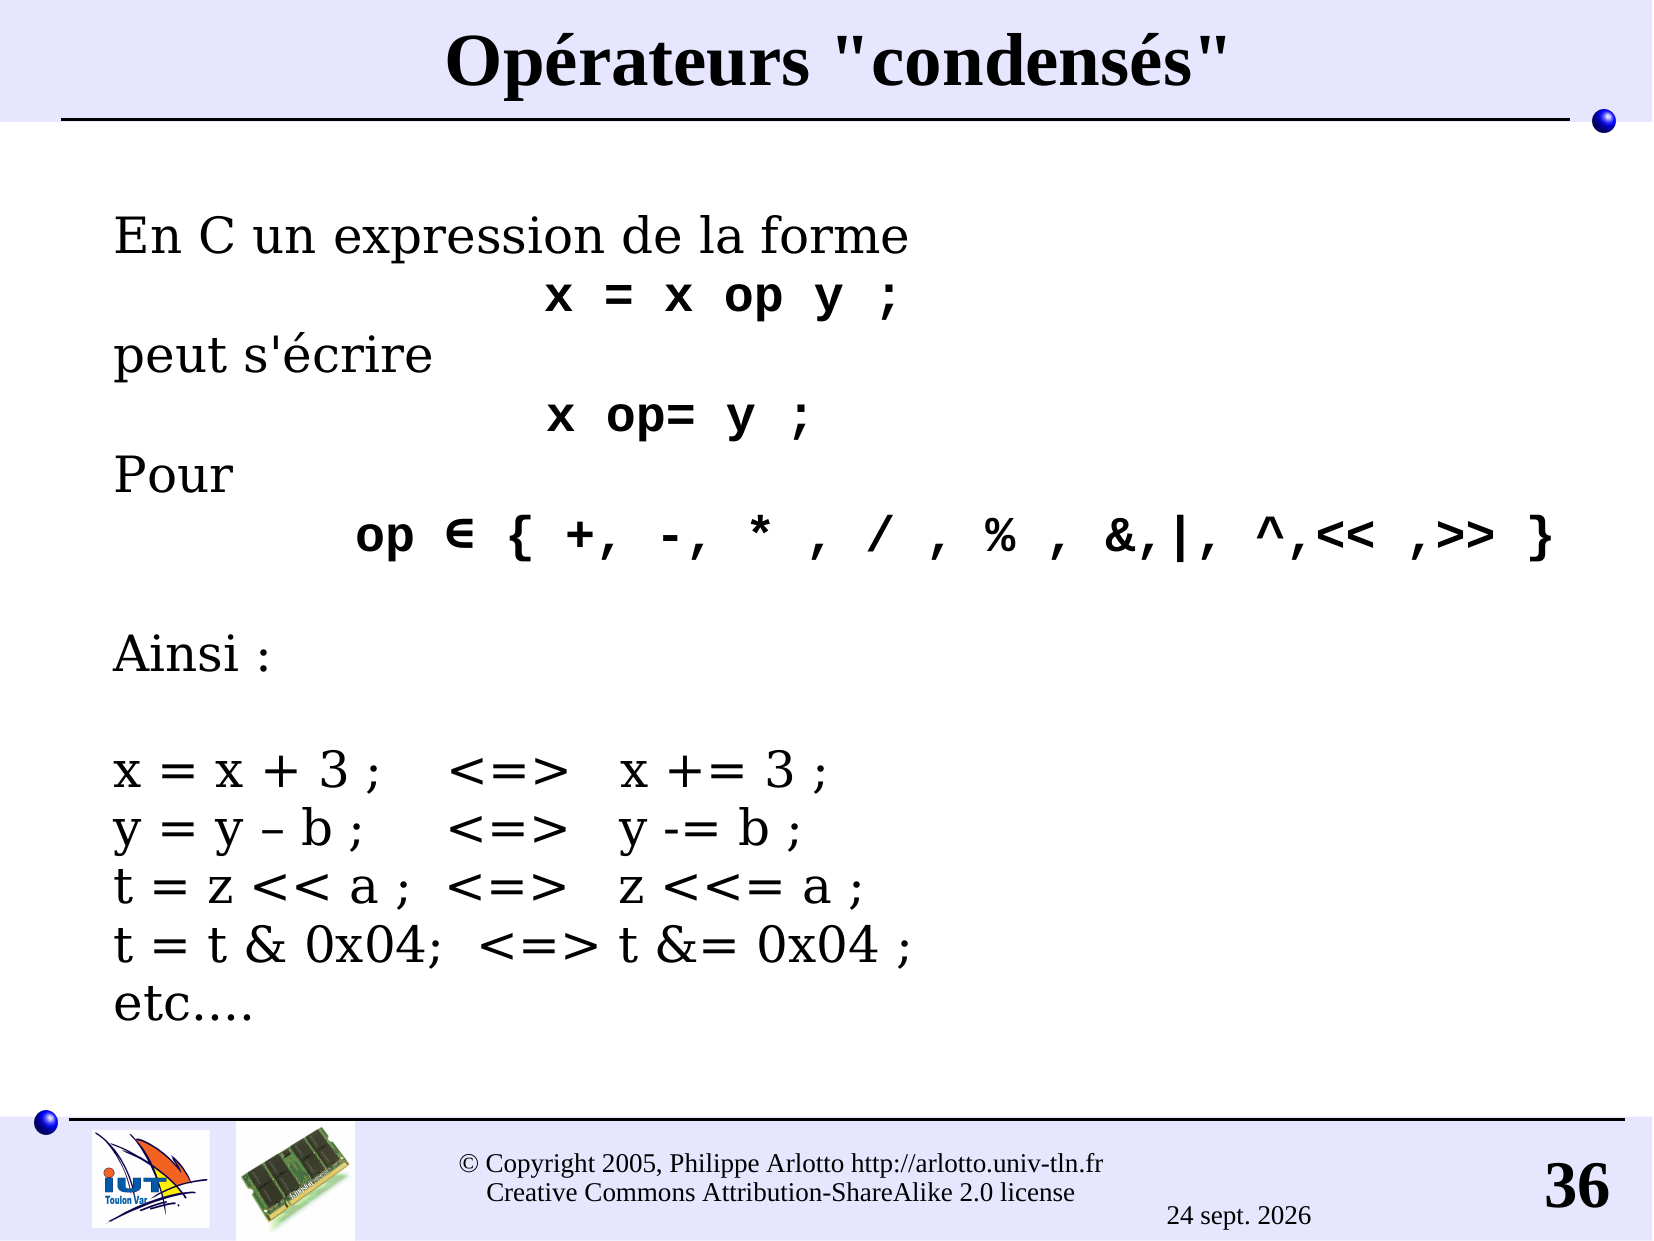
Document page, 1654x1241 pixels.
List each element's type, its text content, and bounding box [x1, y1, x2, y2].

title Opérateurs "condensés" [95, 11, 1585, 110]
text_box En C un expression de la forme x = x op y ; peut s'écrire x op= y ; Pour op ∈ { +, -, * , / , % , &,|, ^,<< ,>> } Ainsi : x = x + 3 ; <=> x += 3 ; y = y – b ; <=> y -= b ; t = z << a ; <=> z <<= a ; t = t & 0x04; <=> t &= 0x04 ; etc.... [113, 206, 1556, 1033]
picture [236, 1121, 355, 1241]
